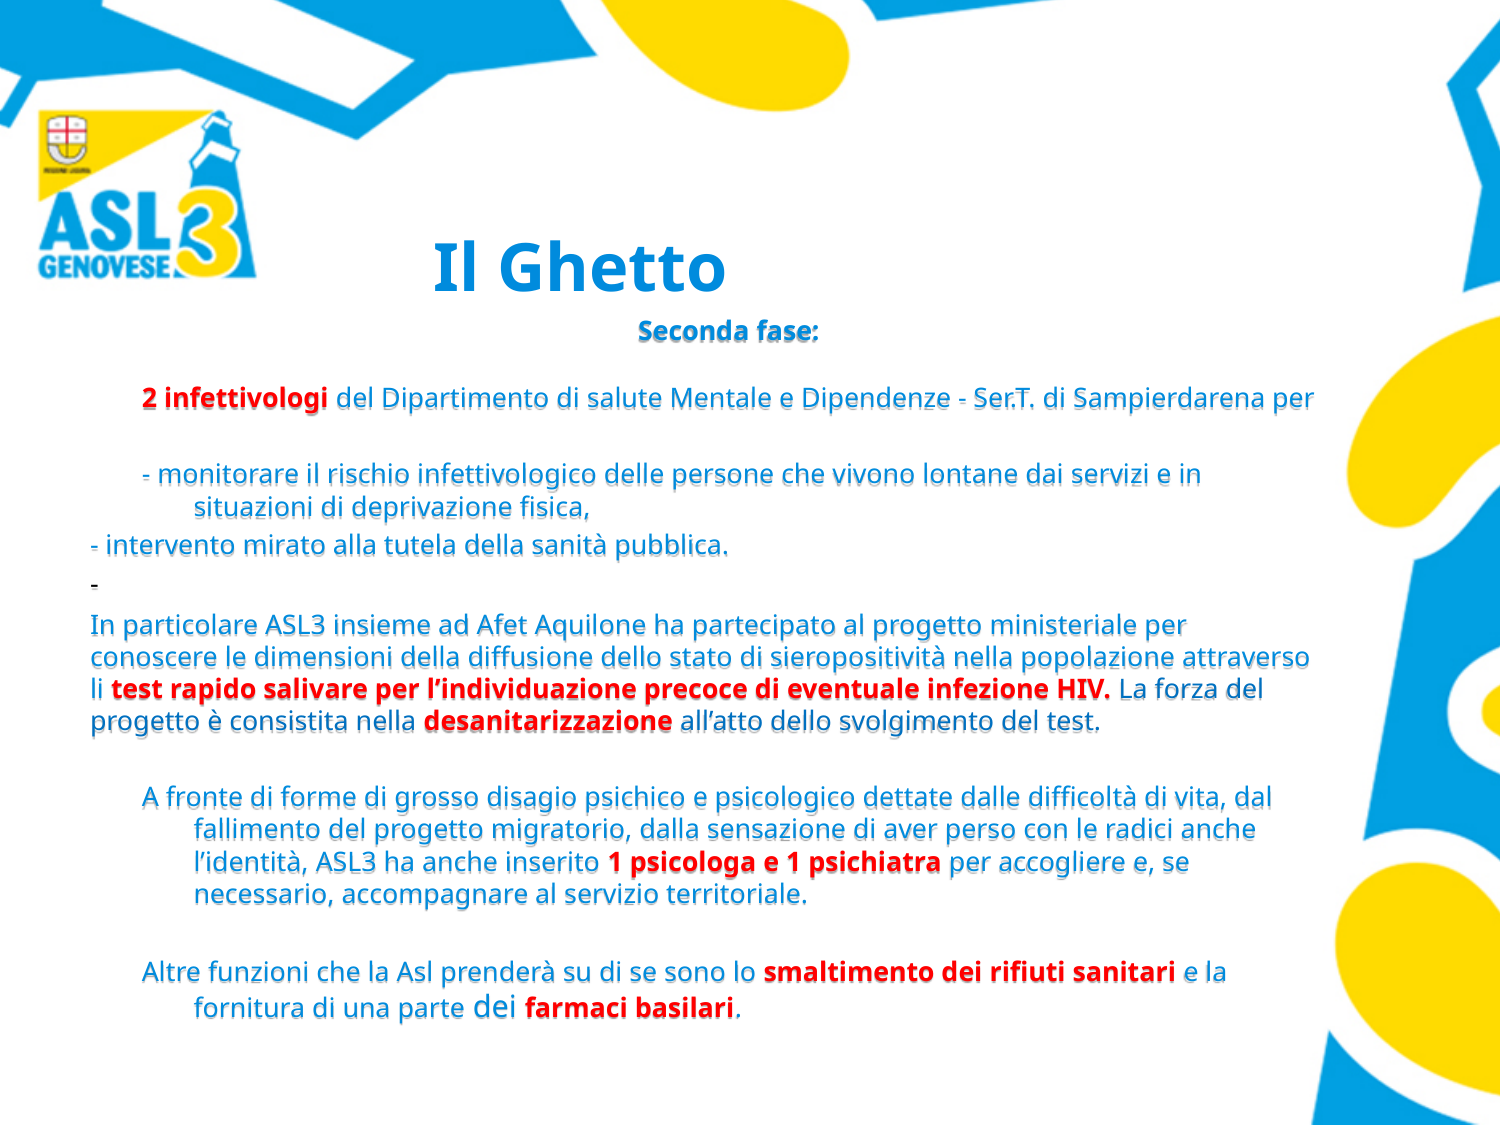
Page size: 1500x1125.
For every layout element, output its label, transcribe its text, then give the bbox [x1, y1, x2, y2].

list Seconda fase: 2 infettivologi del Dipartimento di salute Mentale e Dipendenze - Ser.T. di Sampierdarena per - monitorare il rischio infettivologico delle persone che vivono lontane dai servizi e in situazioni di deprivazione fisica, - intervento mirato alla tutela della sanità pubblica. In particolare ASL3 insieme ad Afet Aquilone ha partecipato al progetto ministeriale per conoscere le dimensioni della diffusione dello stato di sieropositività nella popolazione attraverso li test rapido salivare per l’individuazione precoce di eventuale infezione HIV. La forza del progetto è consistita nella desanitarizzazione all’atto dello svolgimento del test. A fronte di forme di grosso disagio psichico e psicologico dettate dalle difficoltà di vita, dal fallimento del progetto migratorio, dalla sensazione di aver perso con le radici anche l’identità, ASL3 ha anche inserito 1 psicologa e 1 psichiatra per accogliere e, se necessario, accompagnare al servizio territoriale. Altre funzioni che la Asl prenderà su di se sono lo smaltimento dei rifiuti sanitari e la fornitura di una parte dei farmaci basilari. [75, 305, 1331, 1064]
text_box Il Ghetto [418, 217, 1367, 334]
